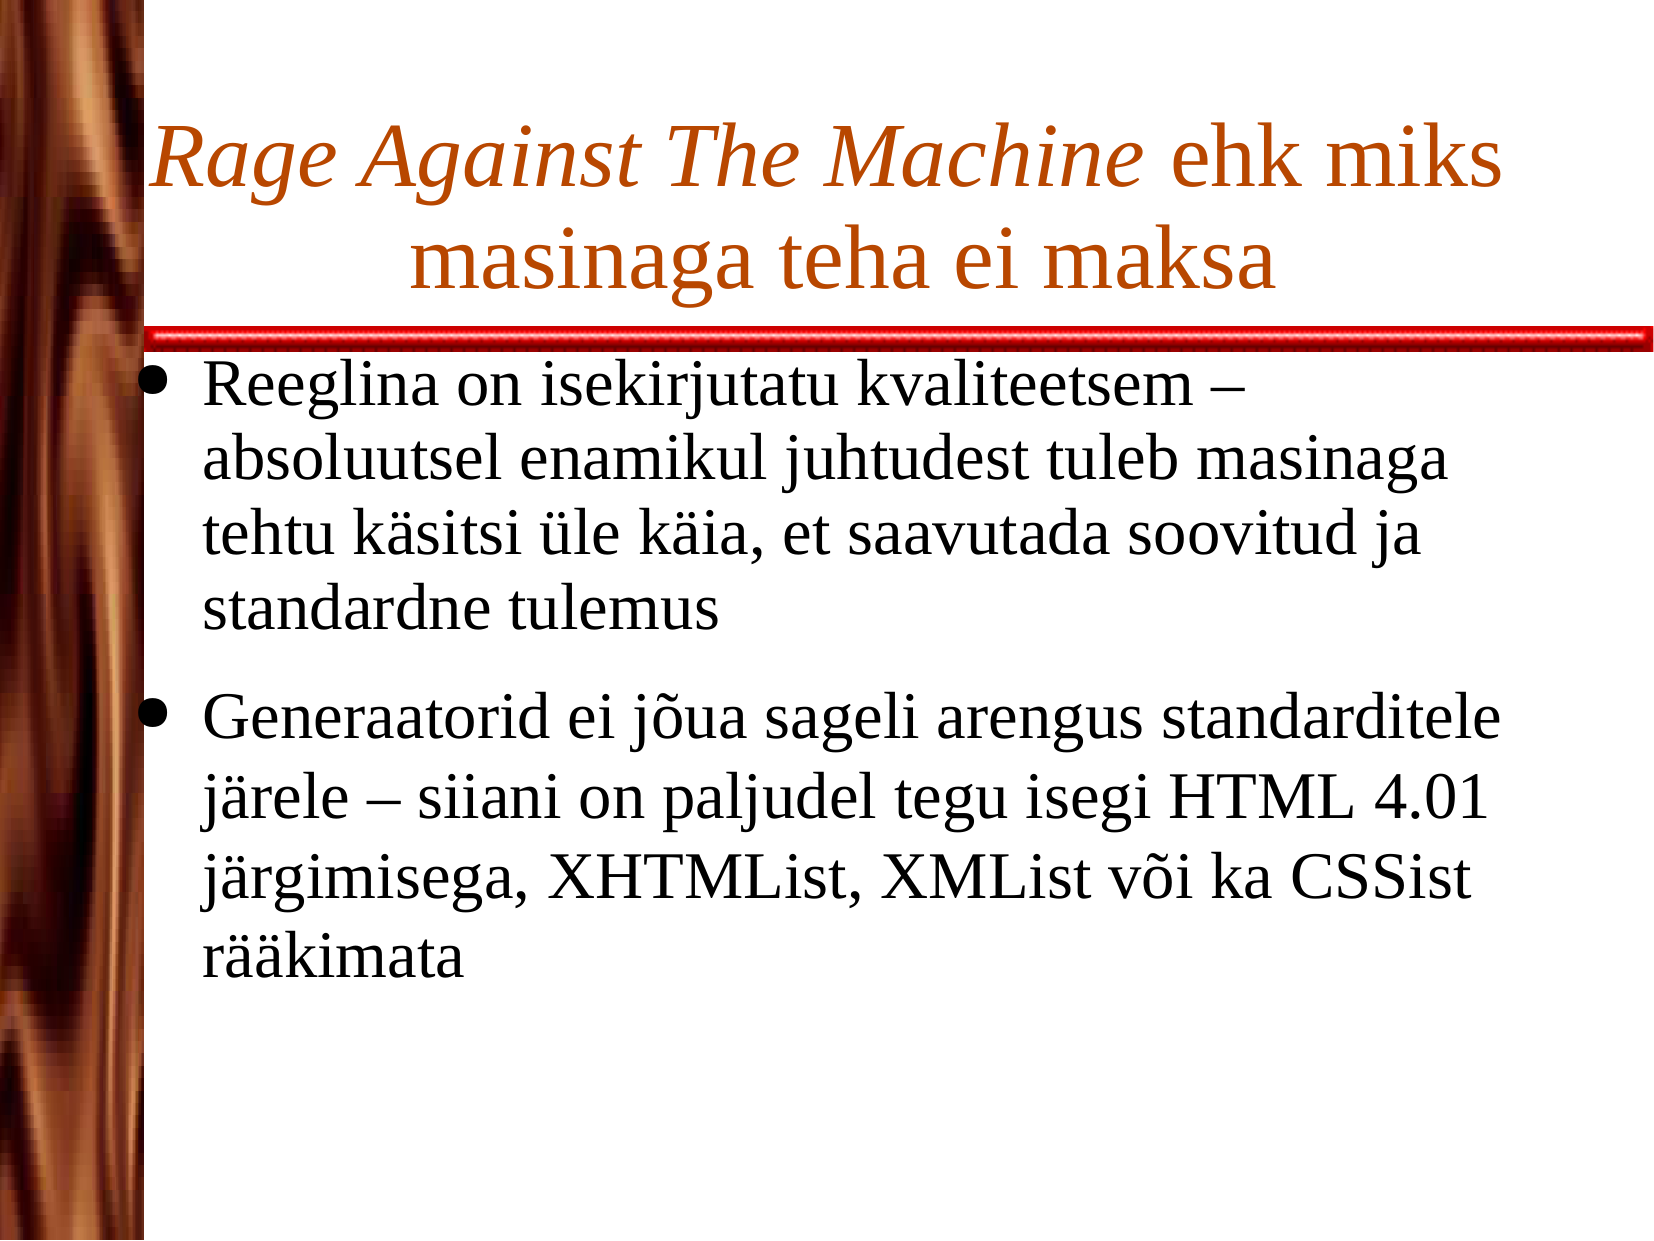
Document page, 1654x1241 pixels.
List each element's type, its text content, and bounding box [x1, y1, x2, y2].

picture [0, 0, 1654, 1240]
list Reeglina on isekirjutatu kvaliteetsem – absoluutsel enamikul juhtudest tuleb masinaga tehtu käsitsi üle käia, et saavutada soovitud ja standardne tulemus Generaatorid ei jõua sageli arengus standarditele järele – siiani on paljudel tegu isegi HTML 4.01 järgimisega, XHTMList, XMList või ka CSSist rääkimata [121, 344, 1533, 1126]
title Rage Against The Machine ehk miks masinaga teha ei maksa [121, 98, 1533, 314]
